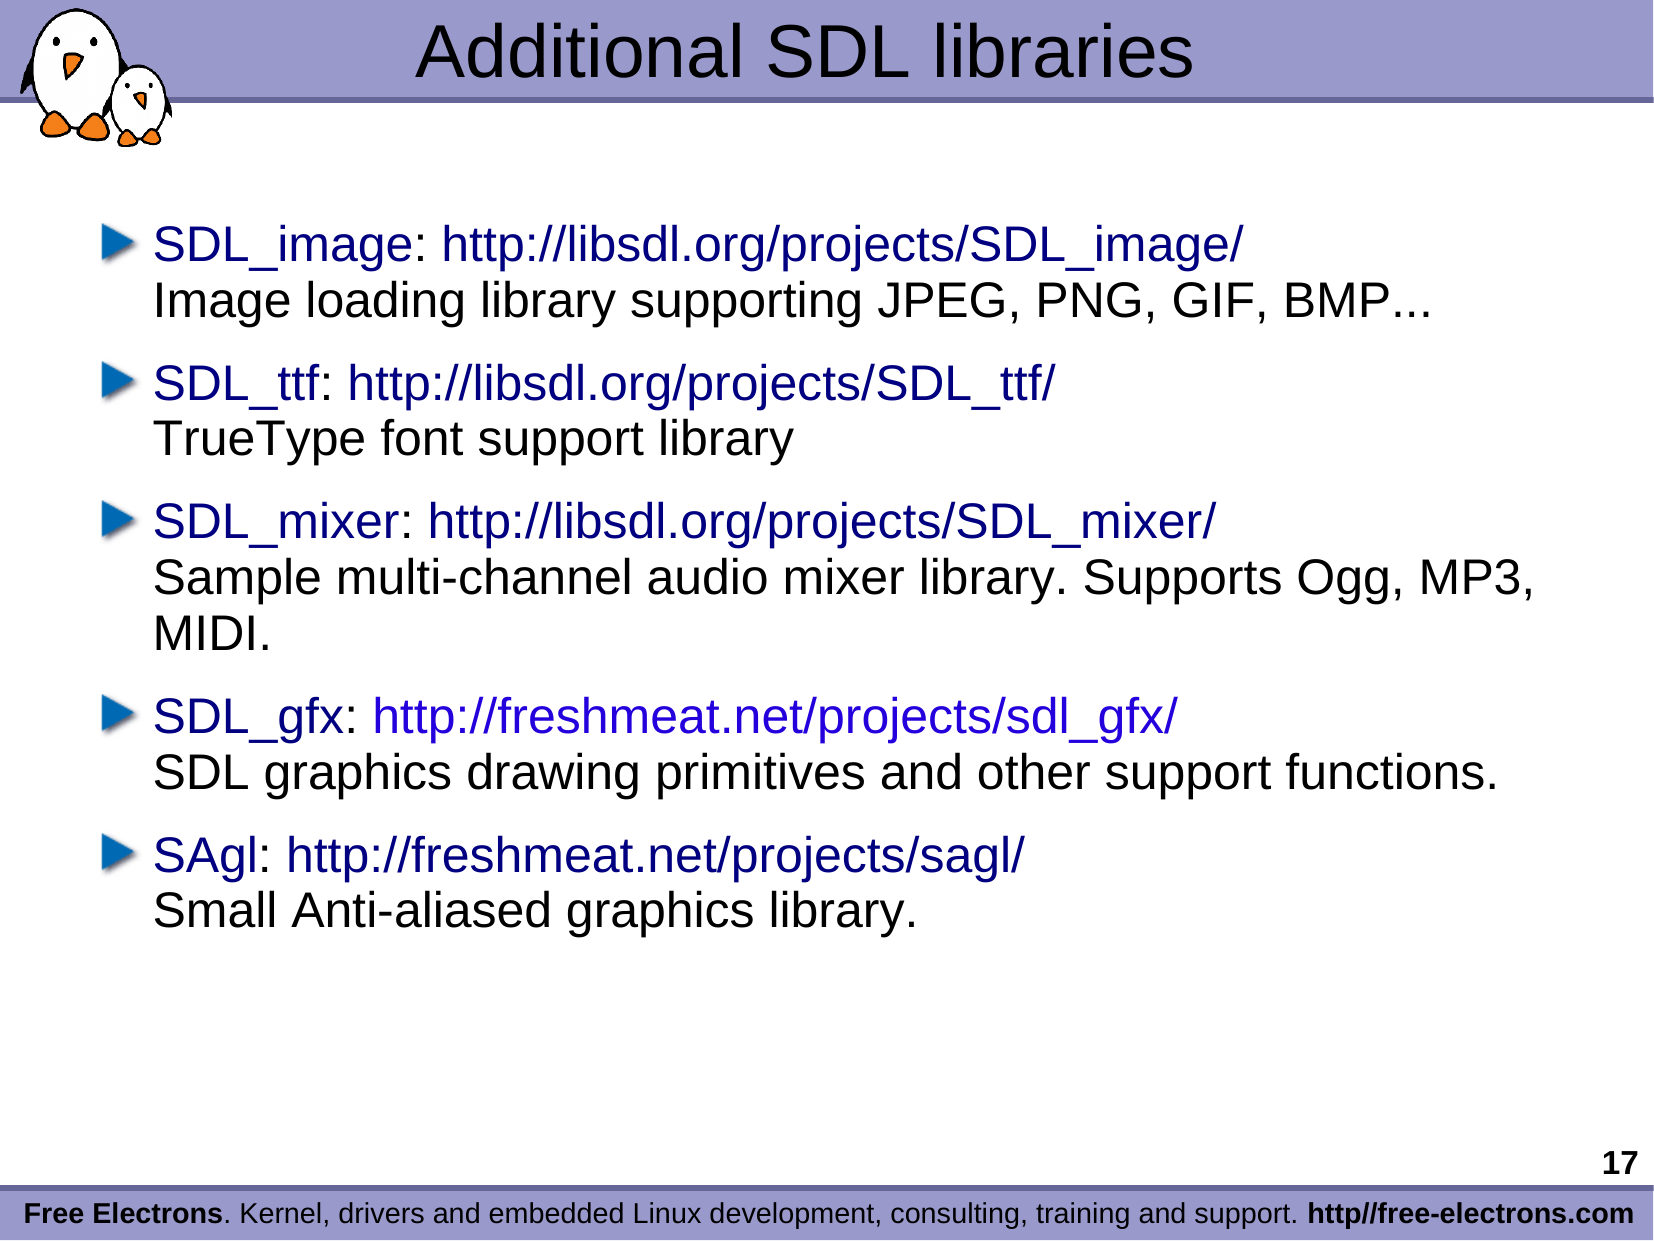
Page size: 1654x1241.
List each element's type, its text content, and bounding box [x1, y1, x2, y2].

title Additional SDL libraries [60, 0, 1551, 104]
picture [20, 8, 172, 147]
list SDL_image: http://libsdl.org/projects/SDL_image/ Image loading library supporting JPEG, PNG, GIF, BMP... SDL_ttf: http://libsdl.org/projects/SDL_ttf/ TrueType font support library SDL_mixer: http://libsdl.org/projects/SDL_mixer/ Sample multi-channel audio mixer library. Supports Ogg, MP3, MIDI. SDL_gfx: http://freshmeat.net/projects/sdl_gfx/ SDL graphics drawing primitives and other support functions. SAgl: http://freshmeat.net/projects/sagl/ Small Anti-aliased graphics library. [81, 216, 1580, 1097]
